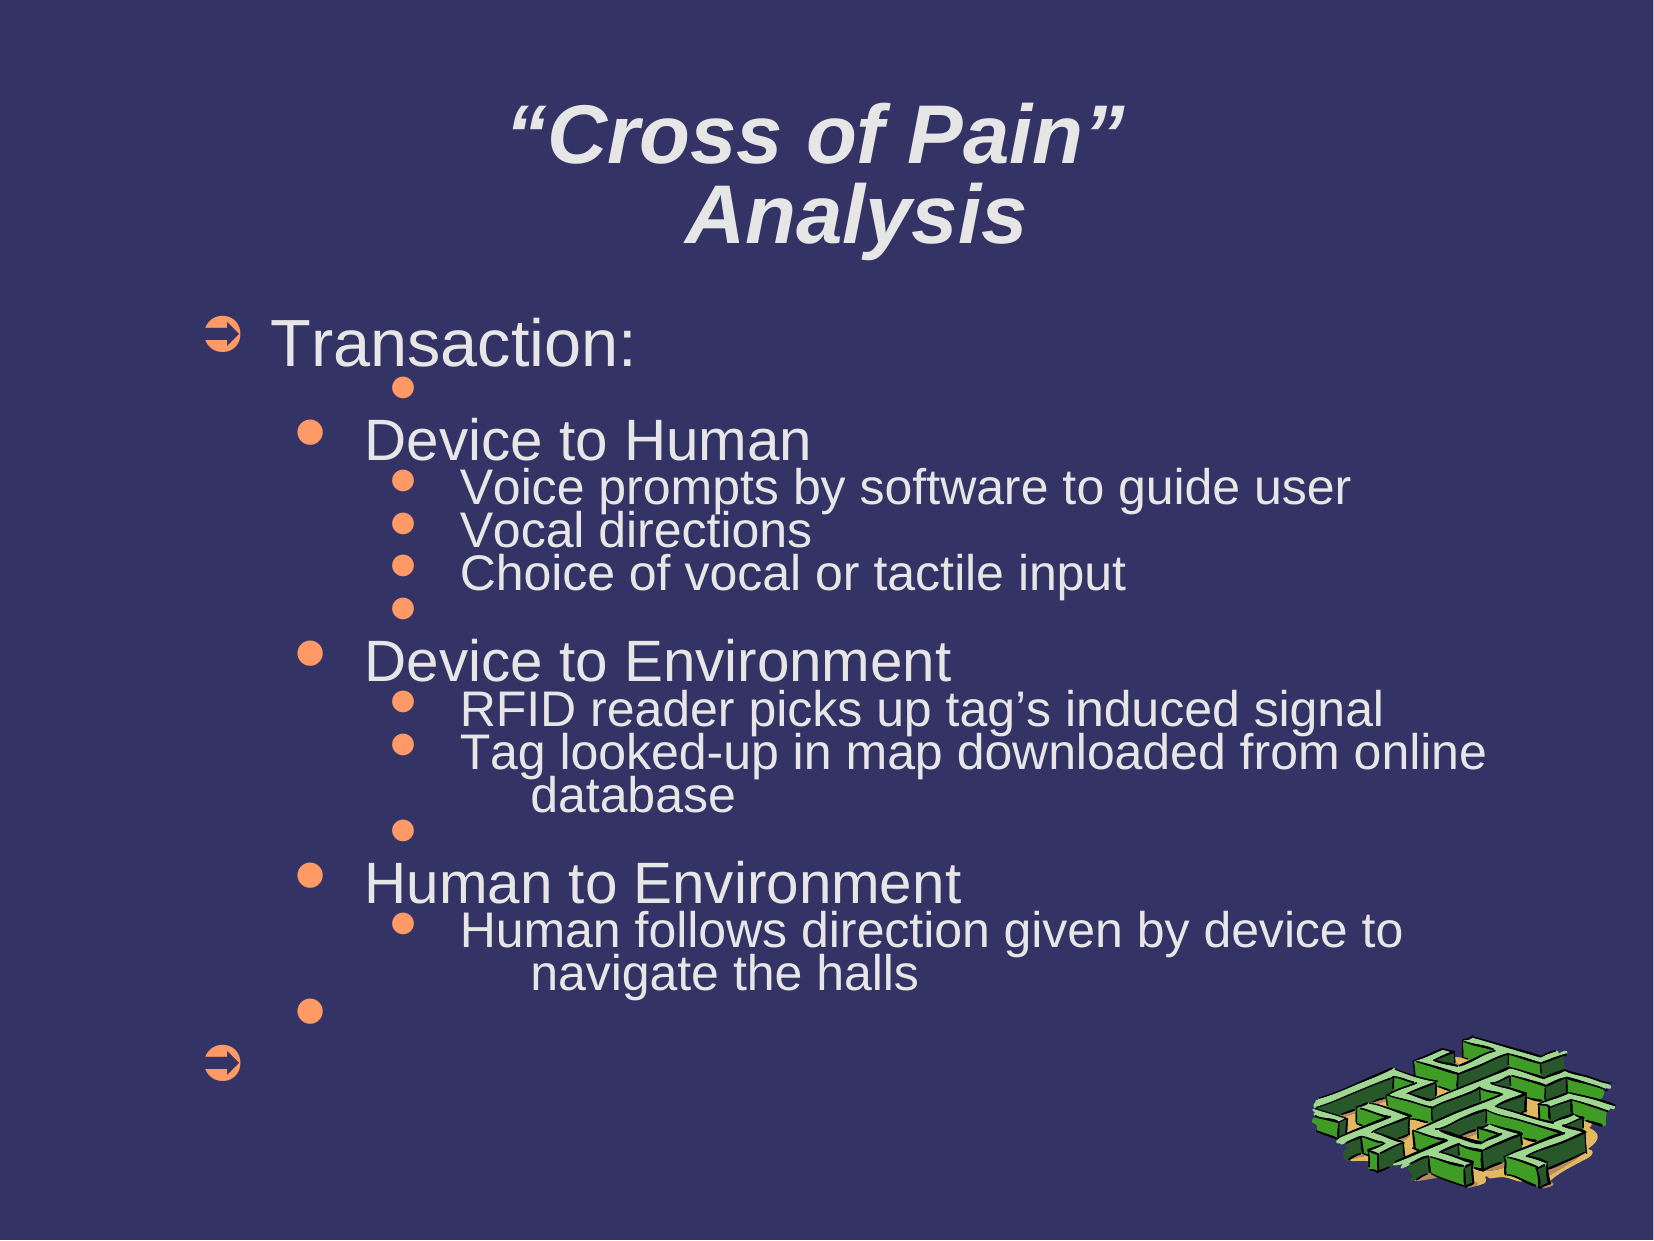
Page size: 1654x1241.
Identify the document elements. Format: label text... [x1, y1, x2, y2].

list Transaction: Device to Human Voice prompts by software to guide user Vocal directions Choice of vocal or tactile input Device to Environment RFID reader picks up tag’s induced signal Tag looked-up in map downloaded from online database Human to Environment Human follows direction given by device to navigate the halls [176, 320, 1567, 1125]
title “Cross of Pain” Analysis [121, 75, 1534, 283]
